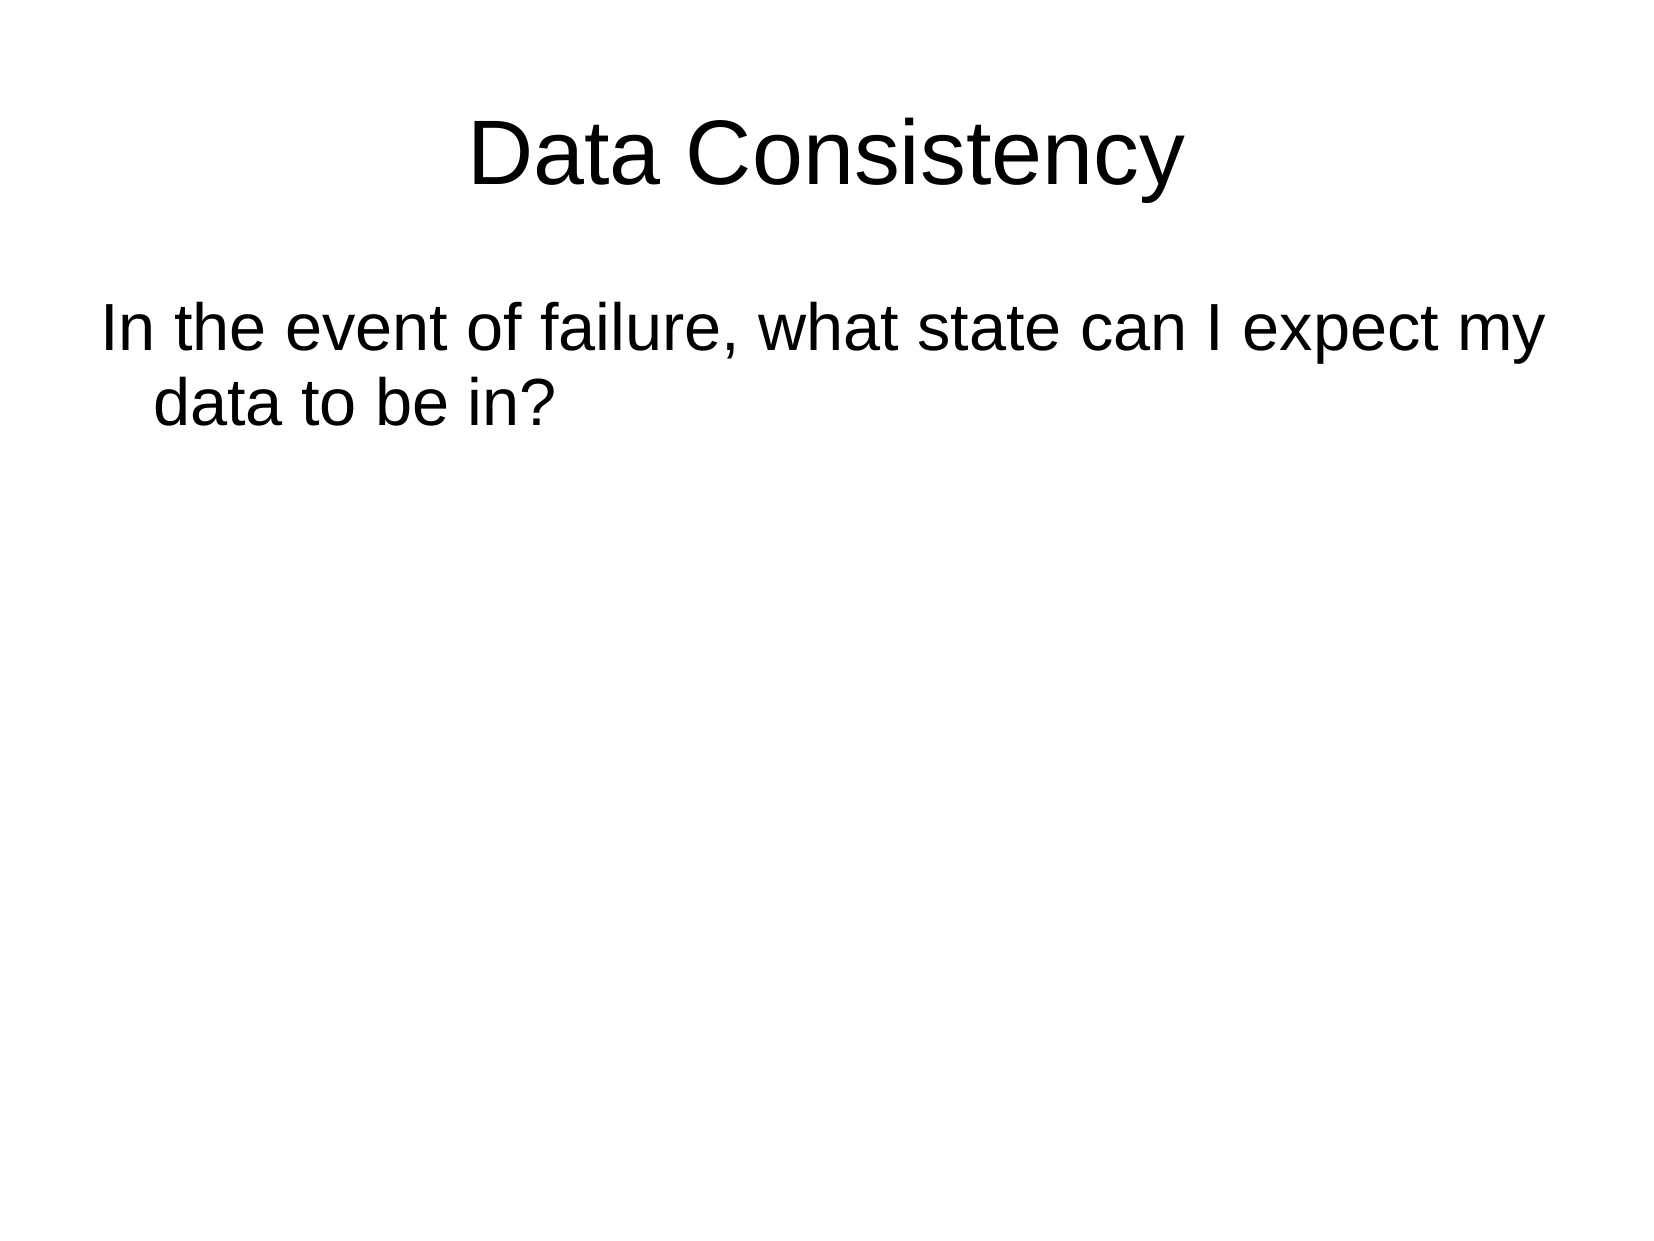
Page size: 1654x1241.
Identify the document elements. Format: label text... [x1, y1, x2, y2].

list In the event of failure, what state can I expect my data to be in? [82, 290, 1571, 1094]
title Data Consistency [82, 56, 1571, 250]
